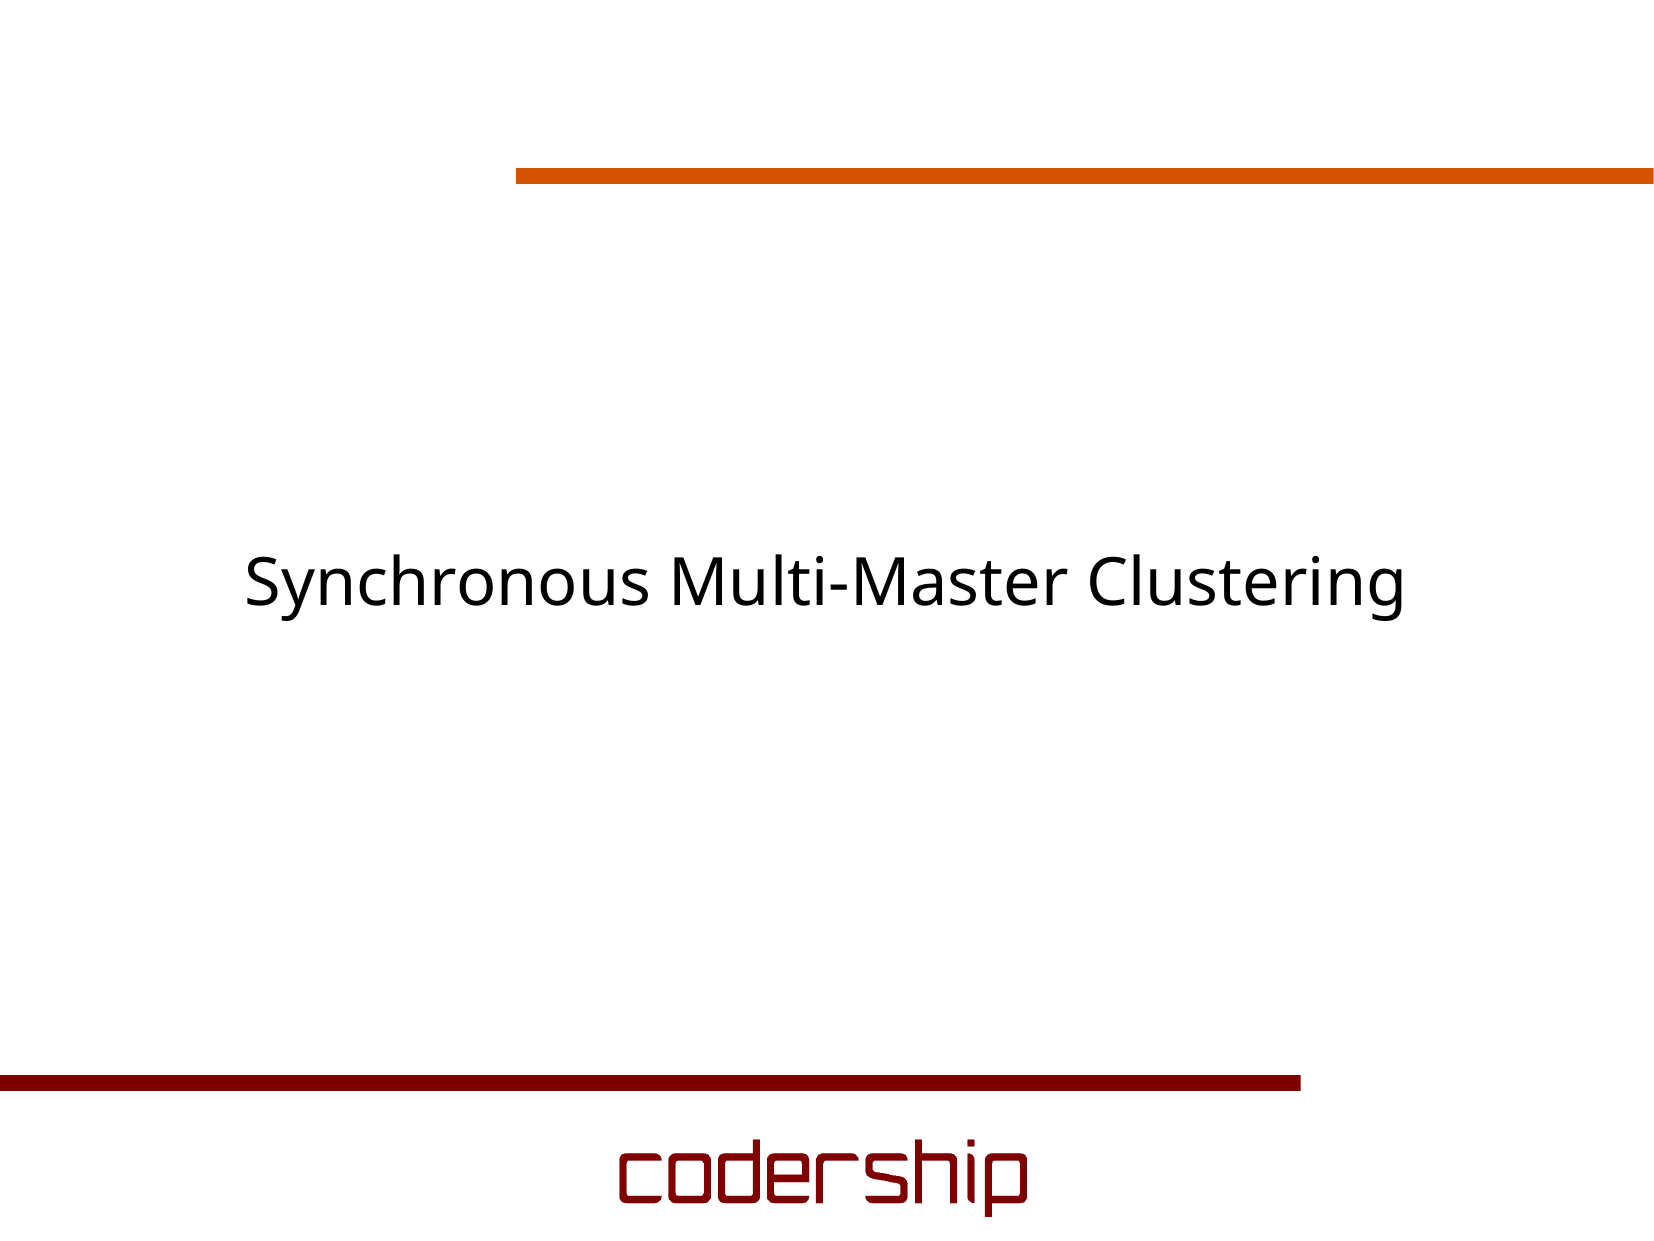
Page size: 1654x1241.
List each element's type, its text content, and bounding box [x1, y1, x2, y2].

subtitle Synchronous Multi-Master Clustering [82, 49, 1571, 1109]
picture [1571, 168, 1654, 184]
picture [0, 1075, 82, 1091]
picture [612, 1132, 1034, 1224]
